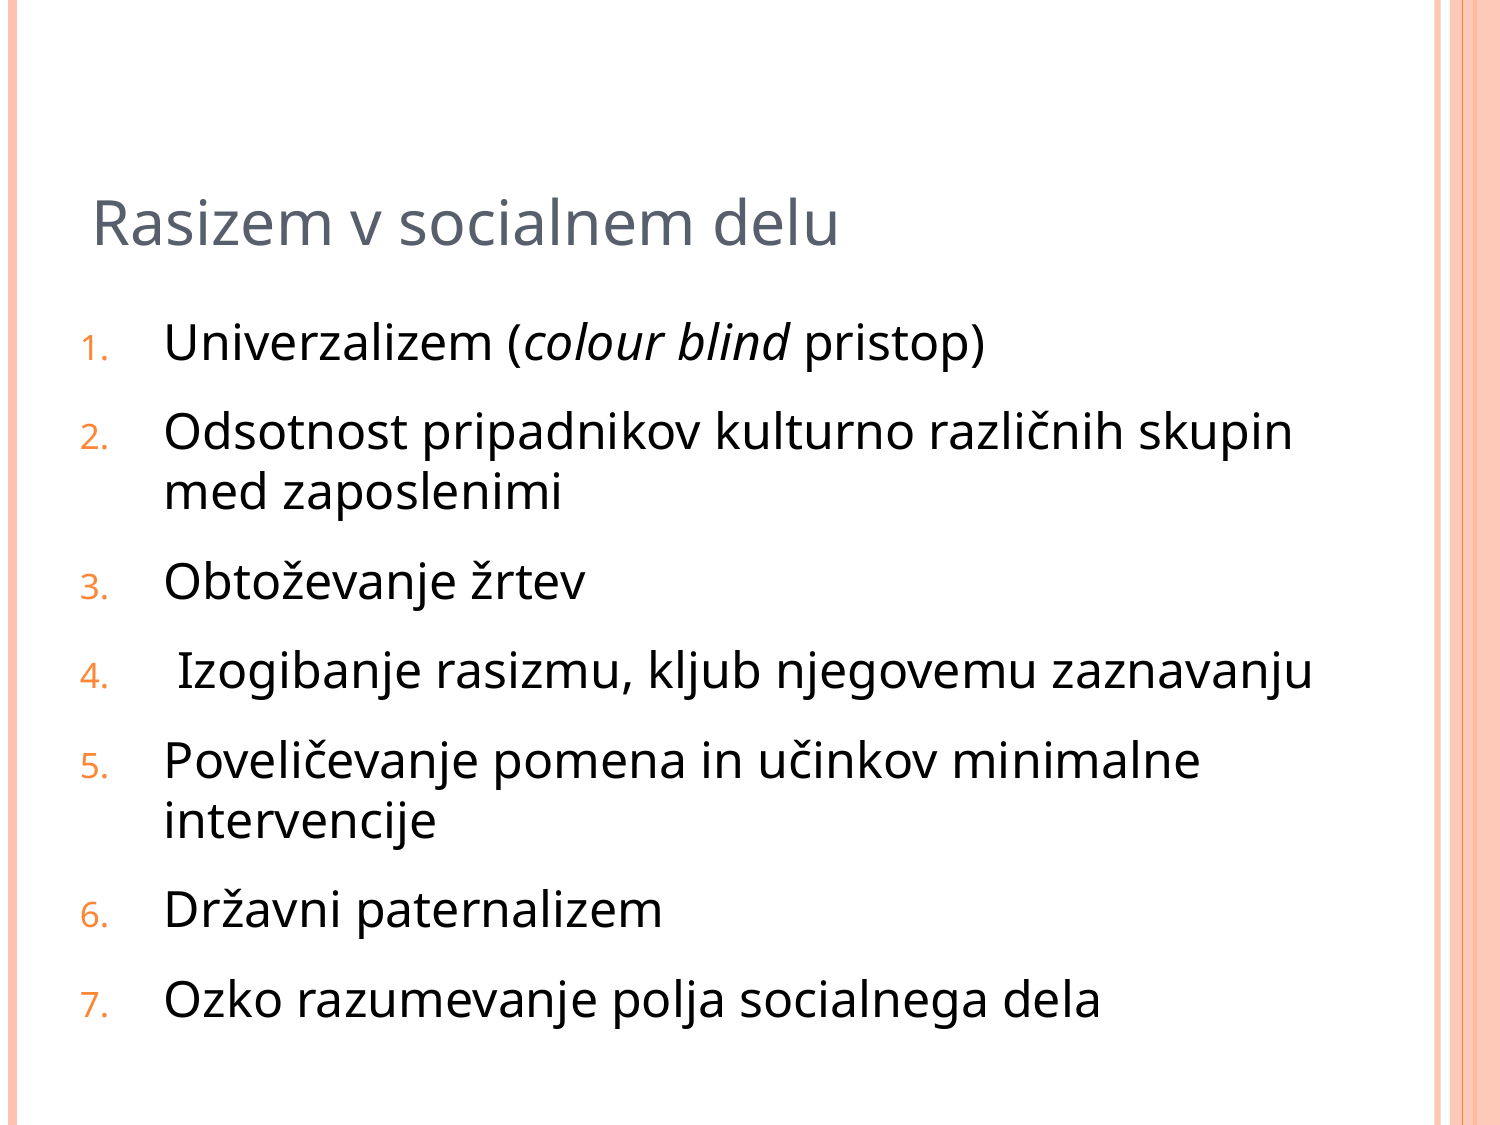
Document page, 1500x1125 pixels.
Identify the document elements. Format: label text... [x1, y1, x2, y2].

list Univerzalizem (colour blind pristop) Odsotnost pripadnikov kulturno različnih skupin med zaposlenimi Obtoževanje žrtev Izogibanje rasizmu, kljub njegovemu zaznavanju Poveličevanje pomena in učinkov minimalne intervencije Državni paternalizem Ozko razumevanje polja socialnega dela [64, 302, 1415, 1046]
title Rasizem v socialnem delu [76, 78, 1427, 266]
